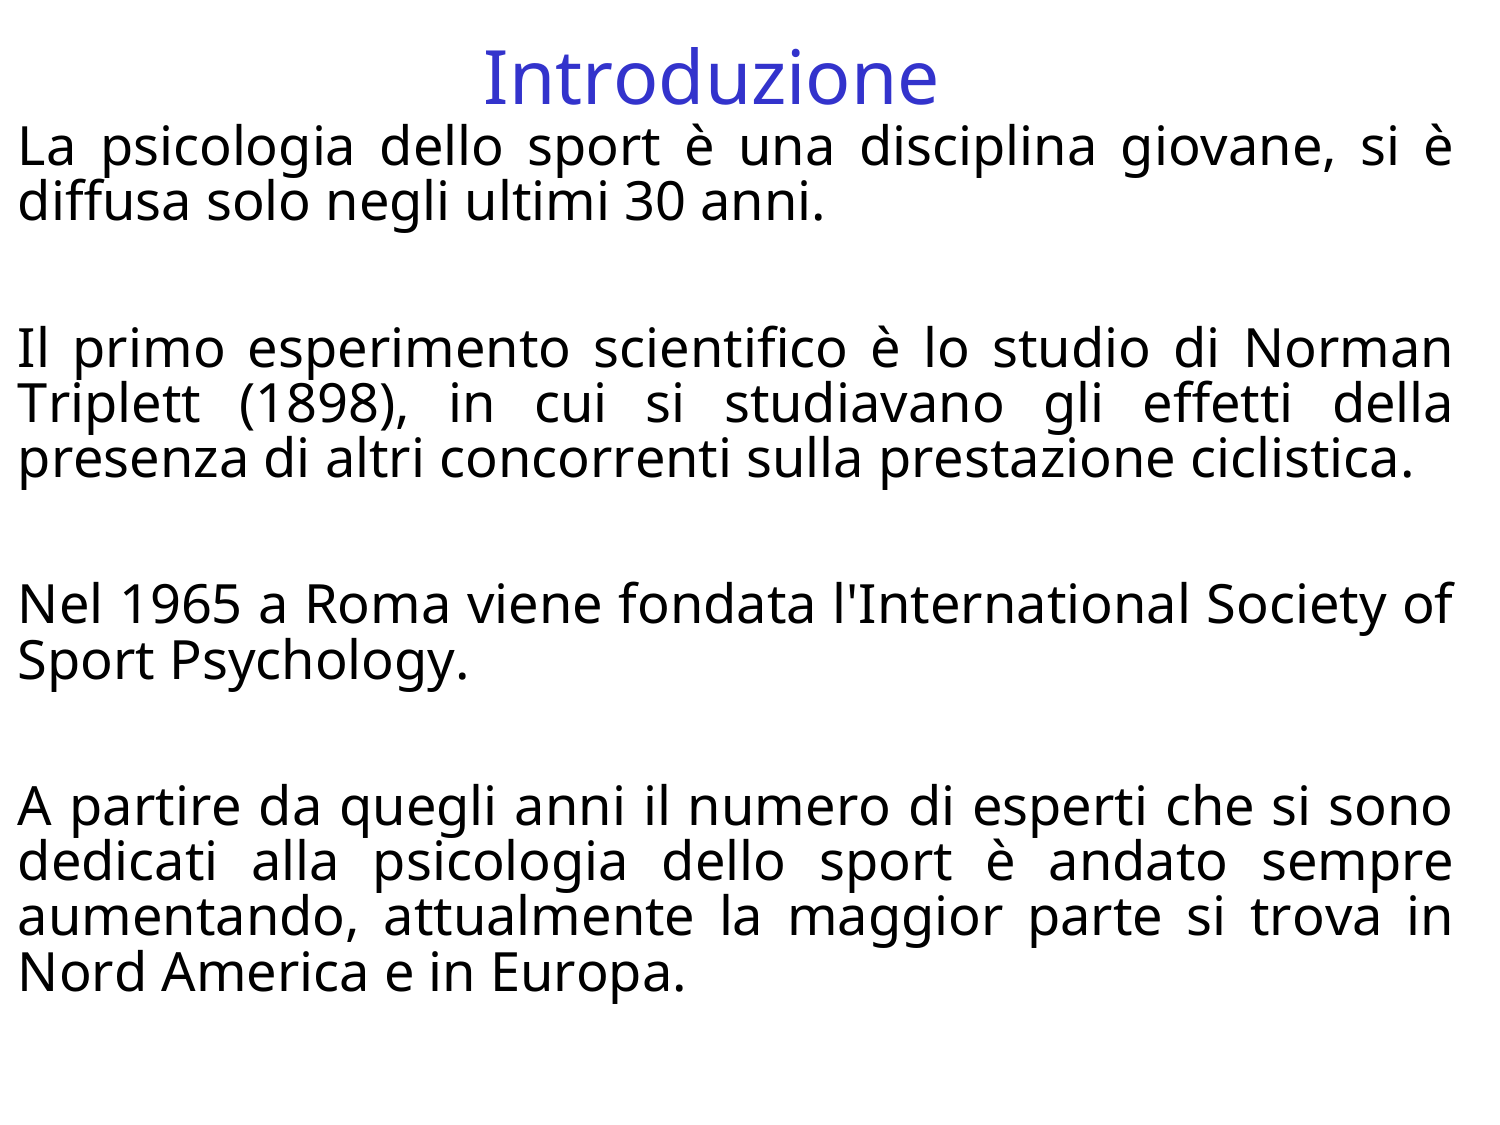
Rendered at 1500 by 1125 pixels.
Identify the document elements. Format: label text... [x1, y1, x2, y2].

title Introduzione [381, 0, 1043, 113]
text_box La psicologia dello sport è una disciplina giovane, si è diffusa solo negli ultimi 30 anni. Il primo esperimento scientifico è lo studio di Norman Triplett (1898), in cui si studiavano gli effetti della presenza di altri concorrenti sulla prestazione ciclistica. Nel 1965 a Roma viene fondata l'International Society of Sport Psychology. A partire da quegli anni il numero di esperti che si sono dedicati alla psicologia dello sport è andato sempre aumentando, attualmente la maggior parte si trova in Nord America e in Europa. [0, 113, 1471, 1125]
